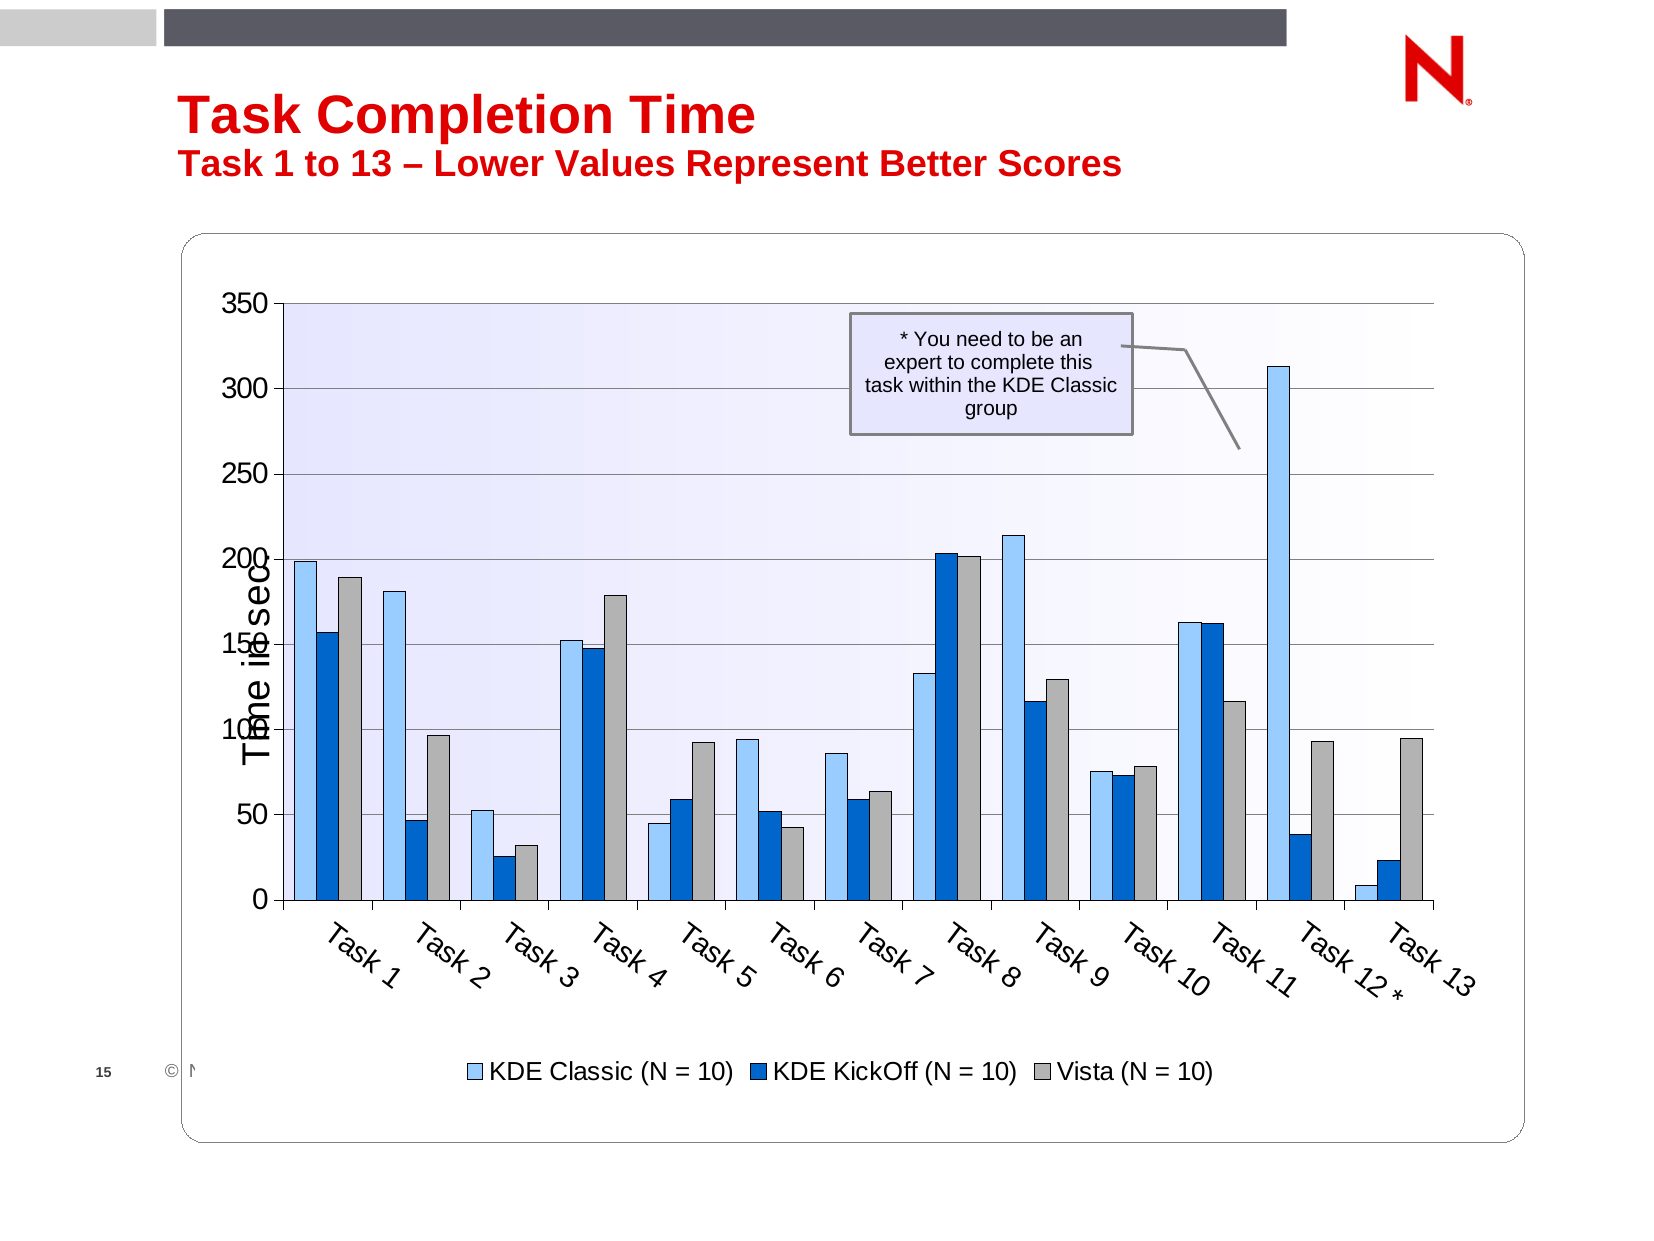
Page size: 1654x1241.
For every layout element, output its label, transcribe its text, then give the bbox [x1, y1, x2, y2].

picture [1403, 32, 1473, 46]
text_box * You need to be an expert to complete this task within the KDE Classic group [850, 313, 1240, 450]
chart [195, 249, 1510, 1114]
title Task Completion Time Task 1 to 13 – Lower Values Represent Better Scores [177, 46, 1525, 226]
